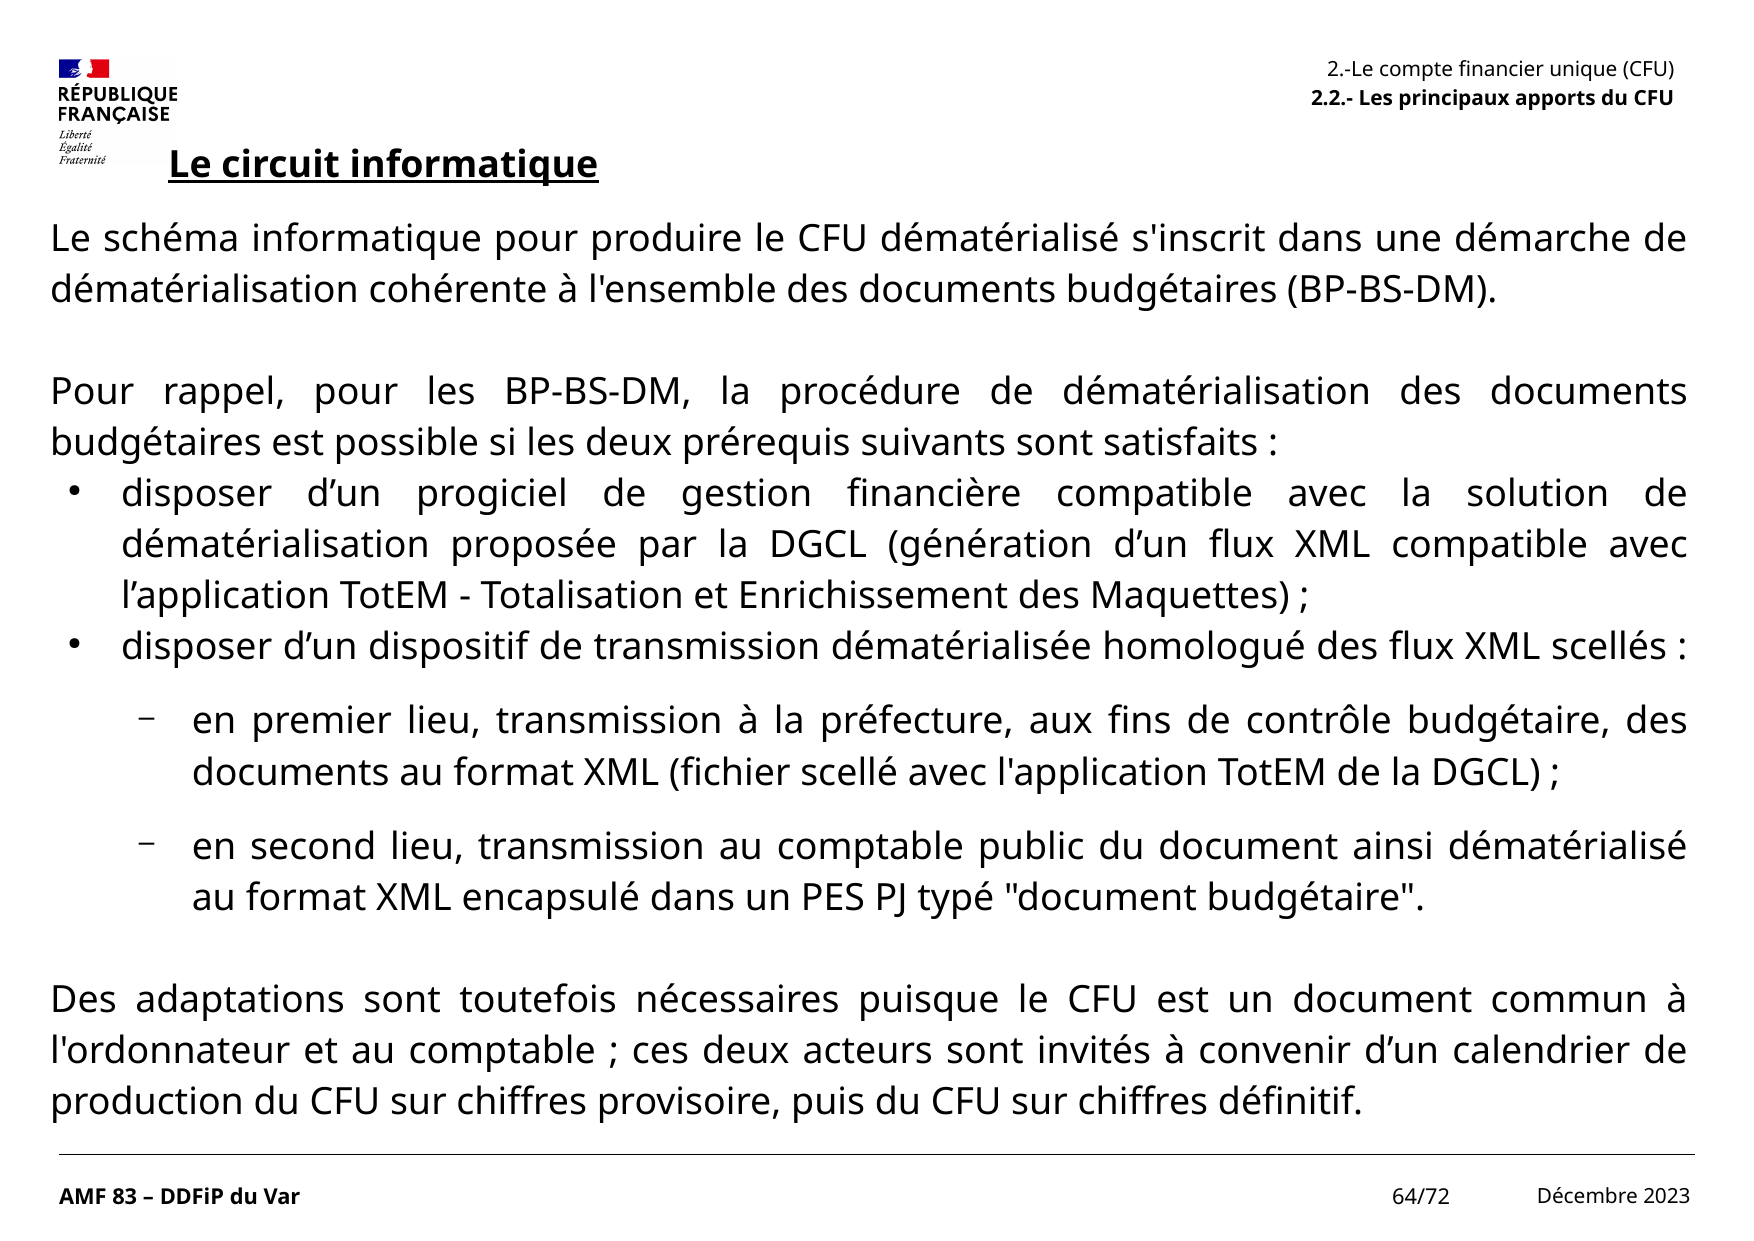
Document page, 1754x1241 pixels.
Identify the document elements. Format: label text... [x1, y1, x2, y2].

picture [59, 59, 178, 111]
text_box Le circuit informatique [153, 129, 697, 240]
text_box 2.-Le compte financier unique (CFU) 2.2.- Les principaux apports du CFU [220, 47, 1689, 130]
list Le schéma informatique pour produire le CFU dématérialisé s'inscrit dans une démarche de dématérialisation cohérente à l'ensemble des documents budgétaires (BP-BS-DM). Pour rappel, pour les BP-BS-DM, la procédure de dématérialisation des documents budgétaires est possible si les deux prérequis suivants sont satisfaits : disposer d’un progiciel de gestion financière compatible avec la solution de dématérialisation proposée par la DGCL (génération d’un flux XML compatible avec l’application TotEM - Totalisation et Enrichissement des Maquettes) ; disposer d’un dispositif de transmission dématérialisée homologué des flux XML scellés : en premier lieu, transmission à la préfecture, aux fins de contrôle budgétaire, des documents au format XML (fichier scellé avec l'application TotEM de la DGCL) ; en second lieu, transmission au comptable public du document ainsi dématérialisé au format XML encapsulé dans un PES PJ typé "document budgétaire". Des adaptations sont toutefois nécessaires puisque le CFU est un document commun à l'ordonnateur et au comptable ; ces deux acteurs sont invités à convenir d’un calendrier de production du CFU sur chiffres provisoire, puis du CFU sur chiffres définitif. [50, 111, 1690, 1091]
